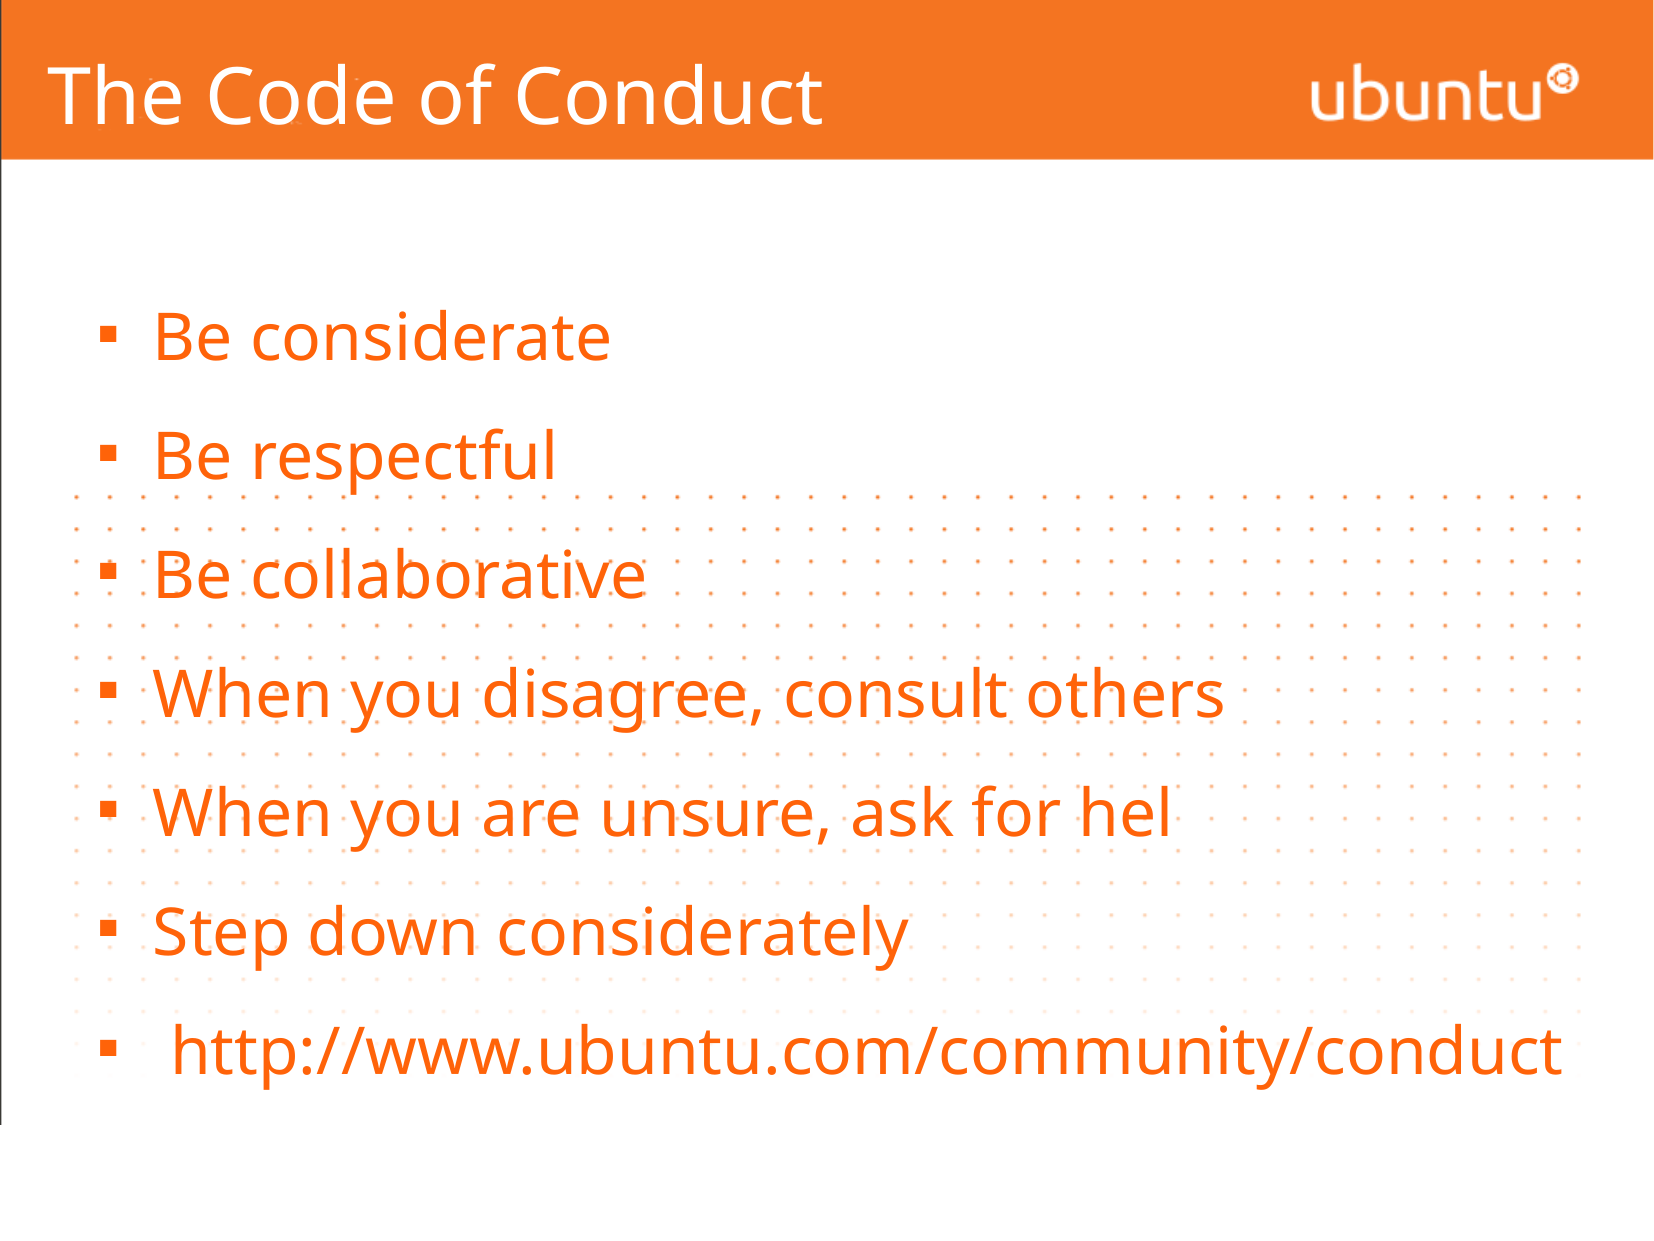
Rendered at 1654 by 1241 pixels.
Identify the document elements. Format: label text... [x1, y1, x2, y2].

picture [0, 0, 1654, 1125]
title The Code of Conduct [47, 29, 1276, 158]
list Be considerate Be respectful Be collaborative When you disagree, consult others When you are unsure, ask for hel Step down considerately http://www.ubuntu.com/community/conduct [82, 290, 1571, 1109]
